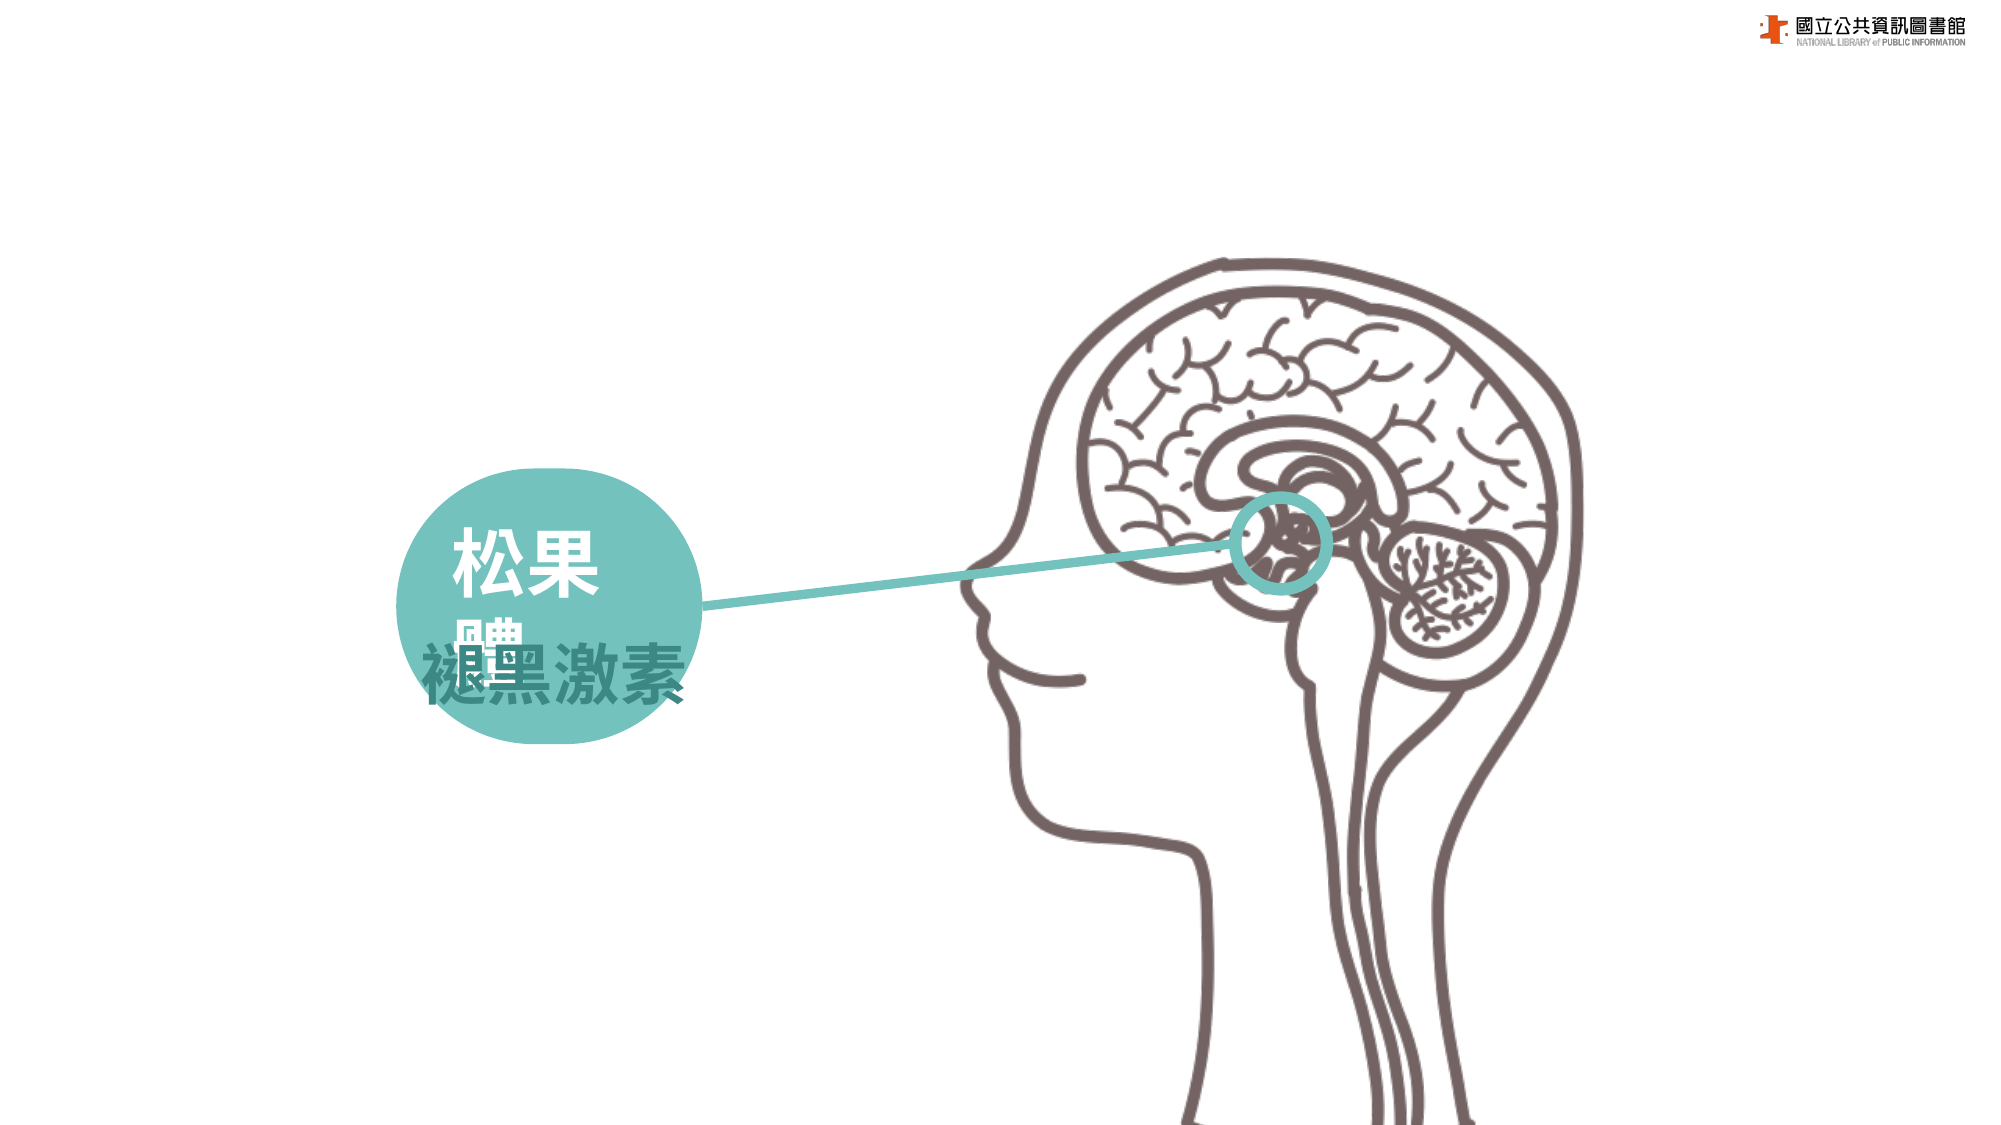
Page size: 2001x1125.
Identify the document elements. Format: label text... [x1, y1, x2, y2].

text_box 松果體 [396, 468, 703, 655]
picture [921, 215, 1641, 1125]
text_box 松果體 [456, 720, 643, 745]
text_box 褪黑激素 [405, 625, 702, 720]
picture [1242, 504, 1320, 583]
